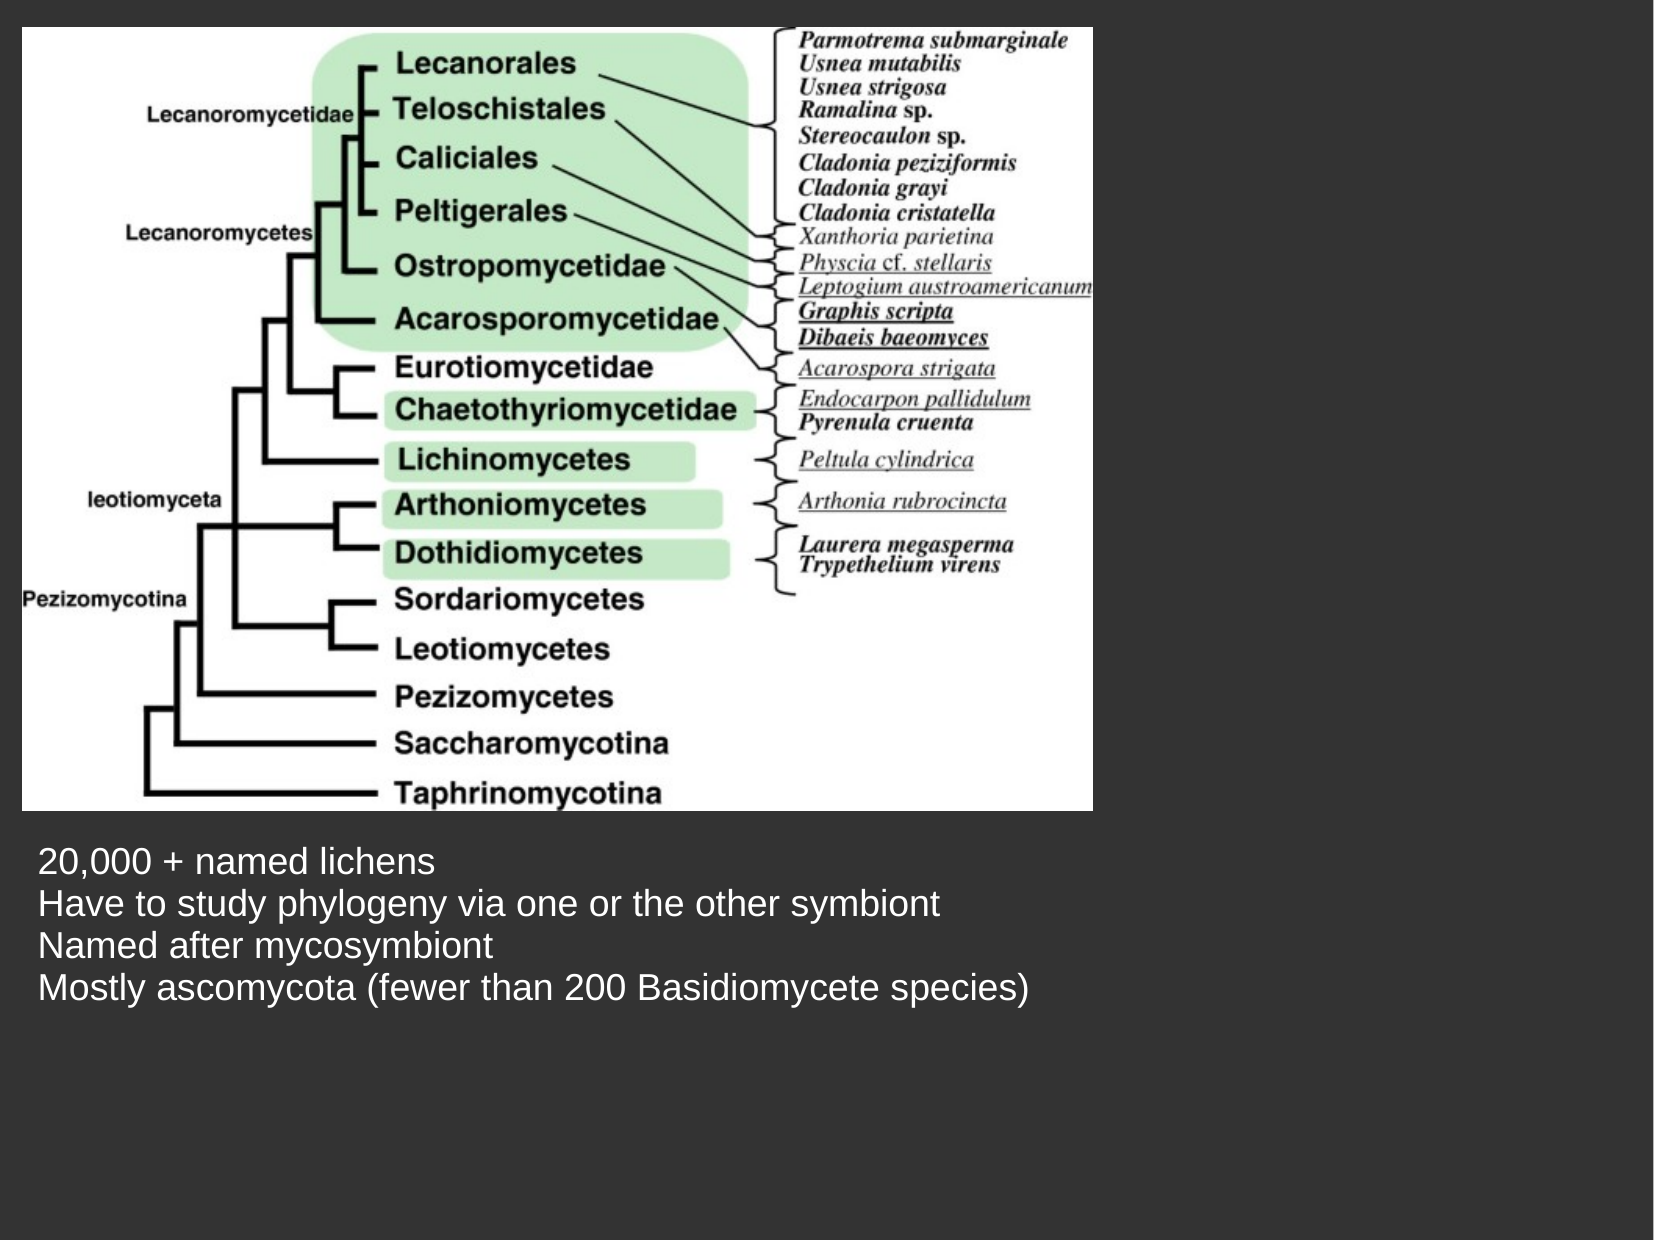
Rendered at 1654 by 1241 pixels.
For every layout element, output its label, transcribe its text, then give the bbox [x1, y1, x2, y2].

text_box 20,000 + named lichens Have to study phylogeny via one or the other symbiont Named after mycosymbiont Mostly ascomycota (fewer than 200 Basidiomycete species) [22, 833, 1105, 1143]
picture [22, 27, 1093, 811]
